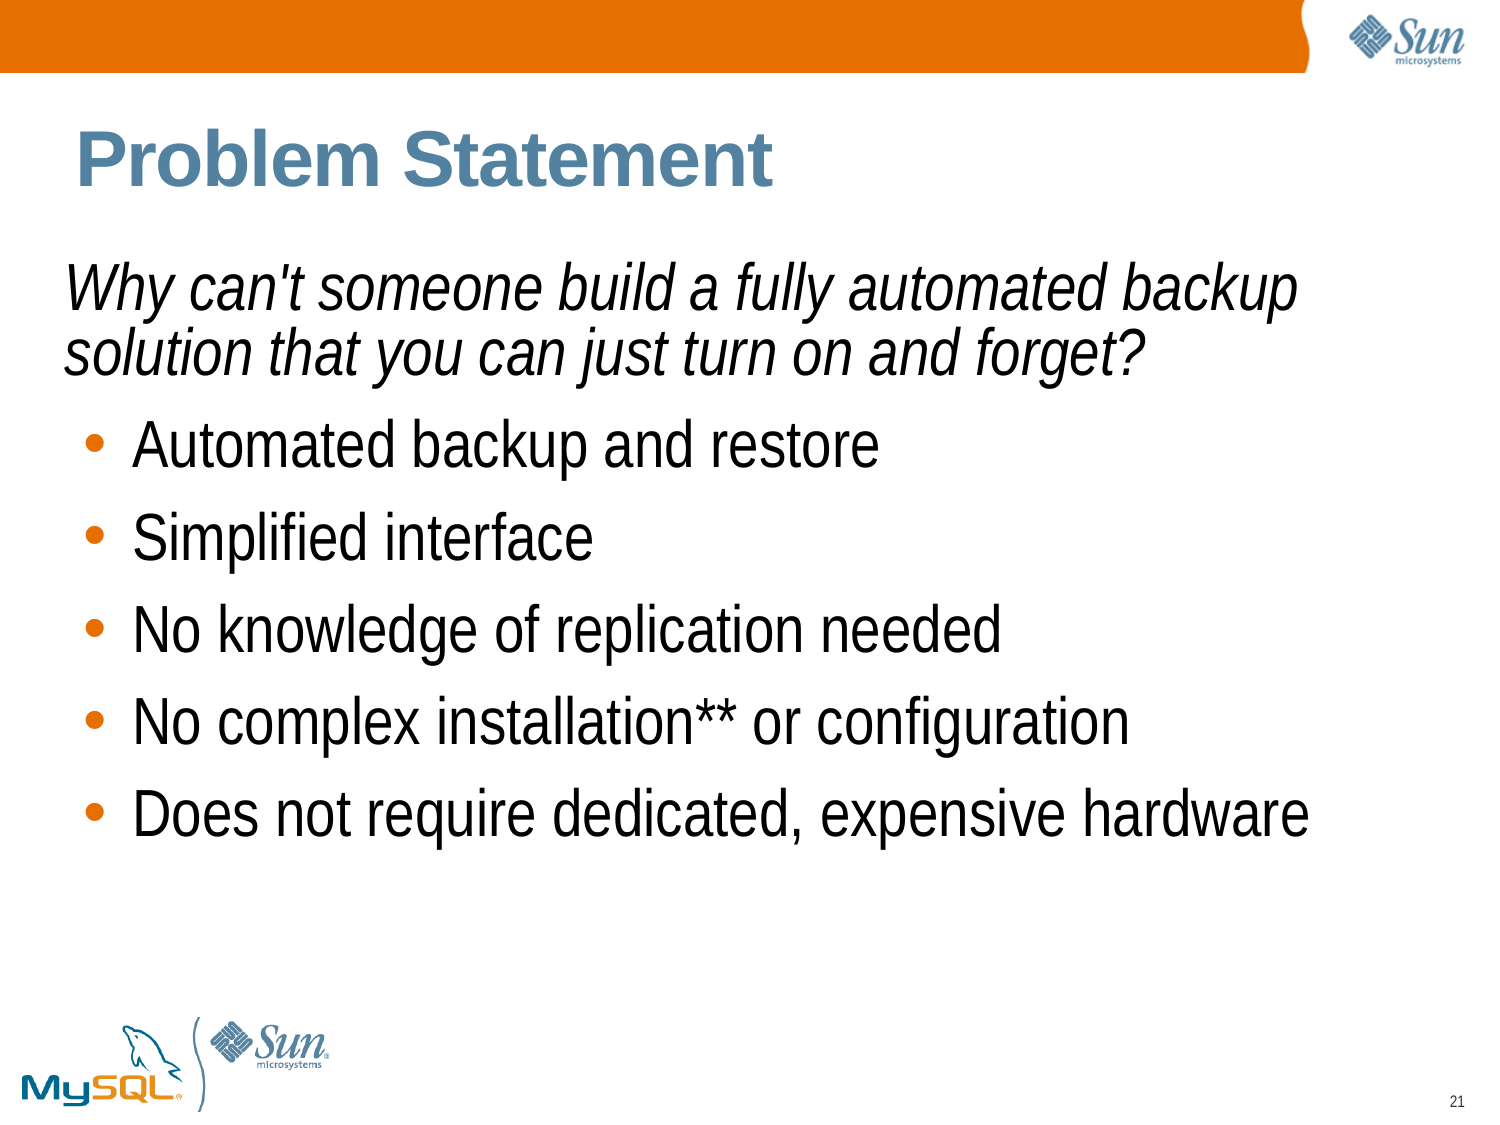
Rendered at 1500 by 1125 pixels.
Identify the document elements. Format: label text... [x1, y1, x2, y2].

list Why can't someone build a fully automated backup solution that you can just turn on and forget? Automated backup and restore Simplified interface No knowledge of replication needed No complex installation** or configuration Does not require dedicated, expensive hardware [64, 258, 1401, 1062]
picture [0, 0, 1500, 73]
title Problem Statement [75, 123, 1437, 227]
picture [22, 1017, 329, 1112]
